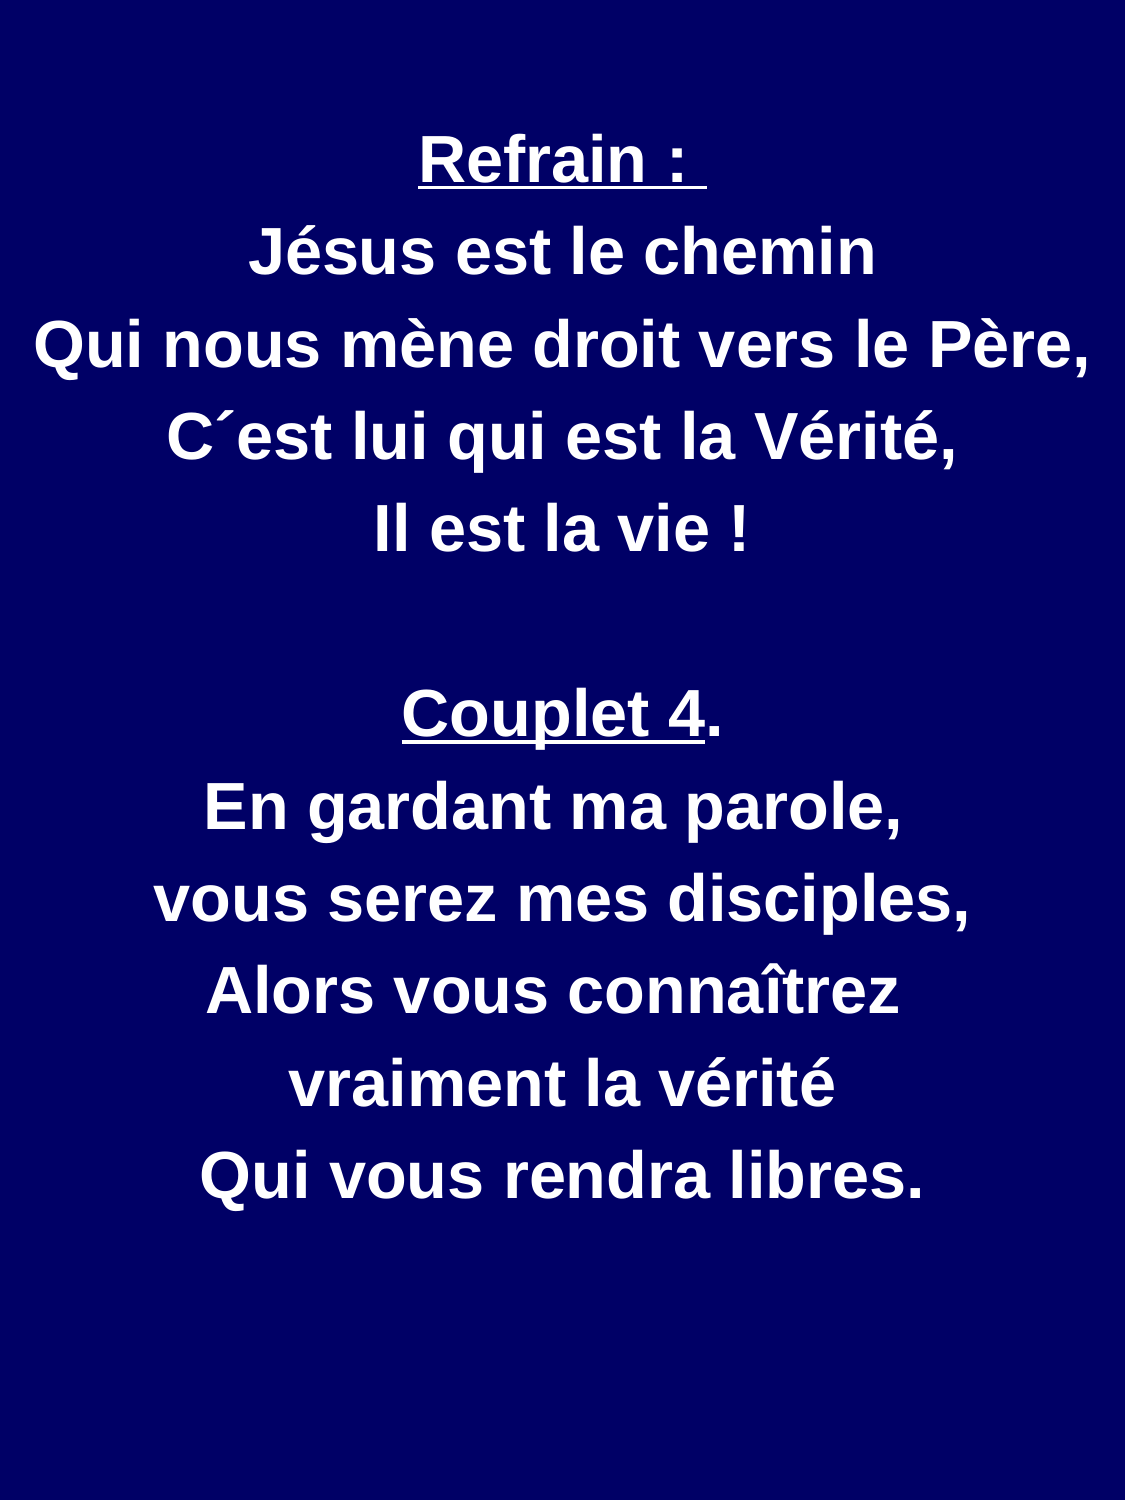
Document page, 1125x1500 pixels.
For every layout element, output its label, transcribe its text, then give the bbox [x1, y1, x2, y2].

text_box Refrain : Jésus est le chemin Qui nous mène droit vers le Père, C´est lui qui est la Vérité, Il est la vie ! Couplet 4. En gardant ma parole, vous serez mes disciples, Alors vous connaîtrez vraiment la vérité Qui vous rendra libres. [0, 35, 1125, 1500]
